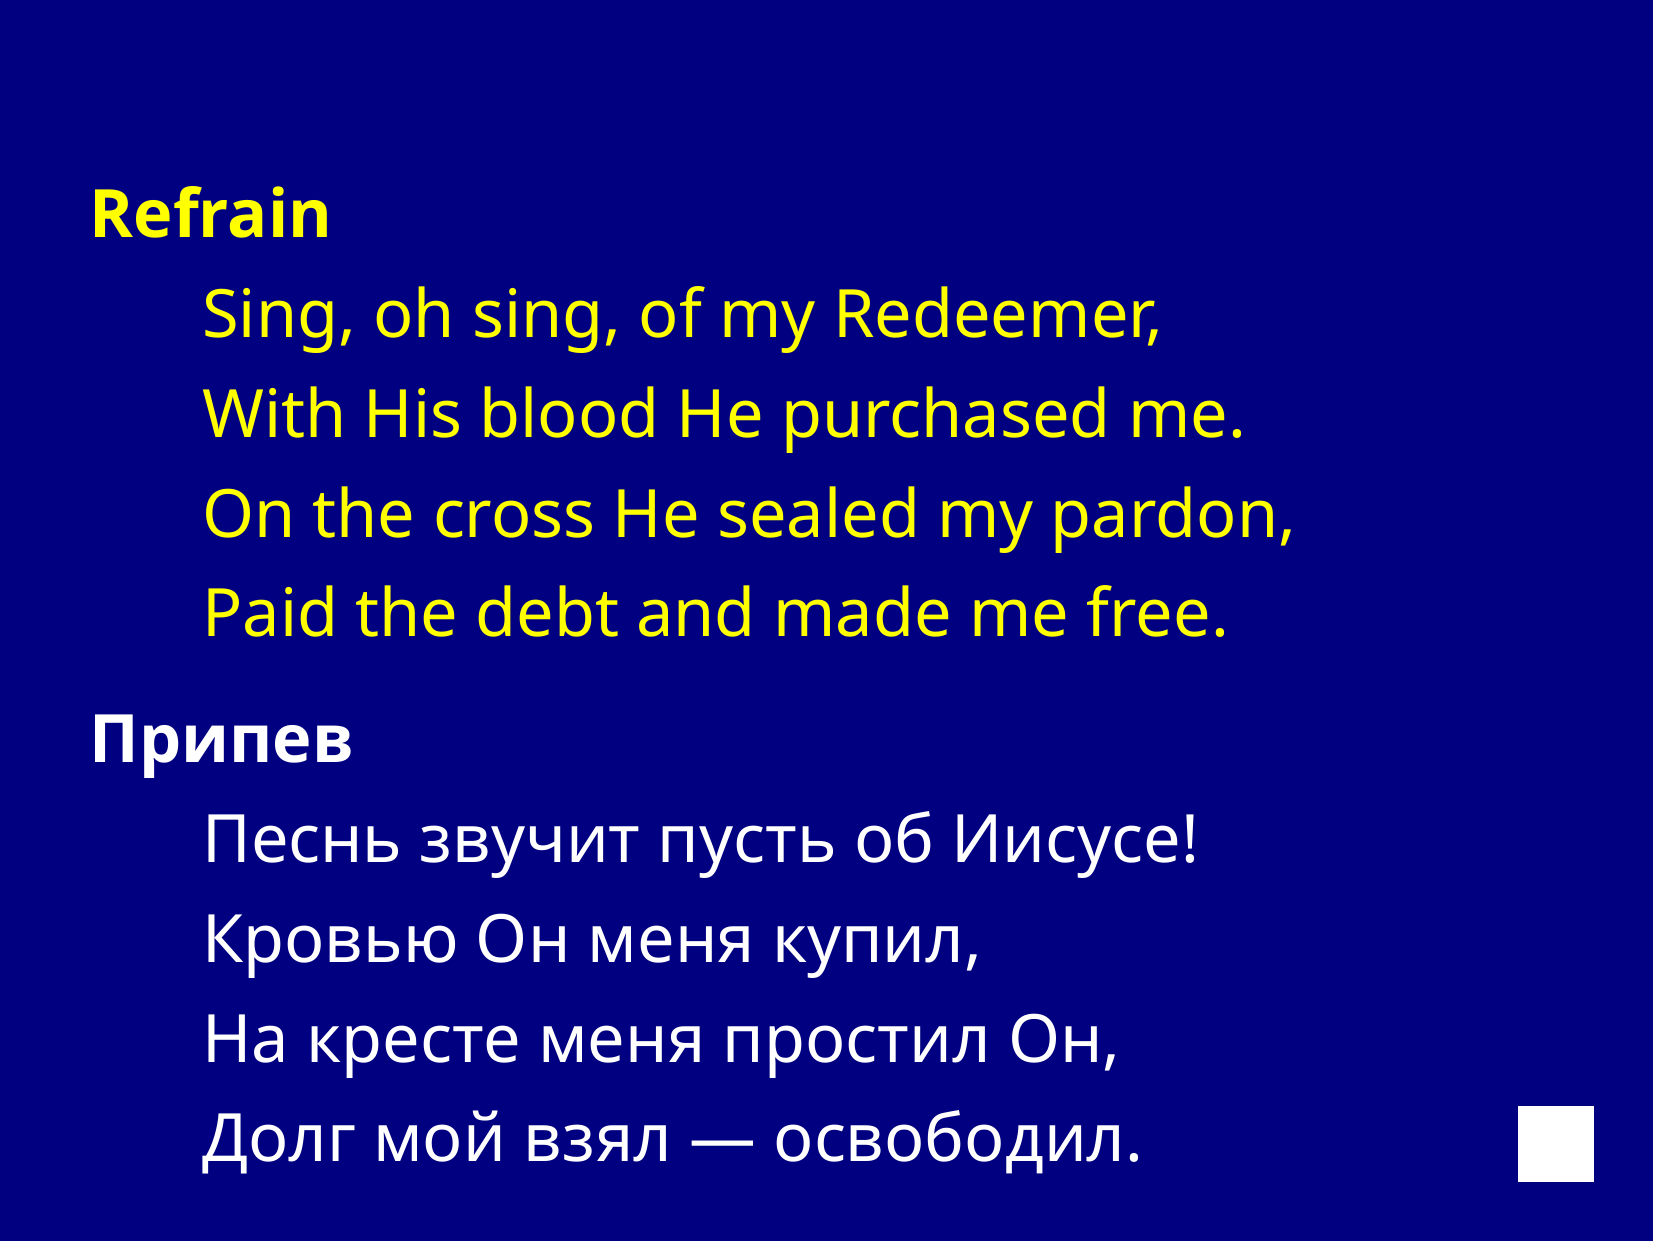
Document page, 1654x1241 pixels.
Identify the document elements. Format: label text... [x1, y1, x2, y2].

text_box Припев Песнь звучит пусть об Иисусе! Кровью Он меня купил, На кресте меня простил Он, Долг мой взял — освободил. [75, 675, 1576, 1163]
text_box [1518, 1106, 1594, 1182]
text_box Refrain Sing, oh sing, of my Redeemer, With His blood He purchased me. On the cross He sealed my pardon, Paid the debt and made me free. [75, 150, 1576, 638]
